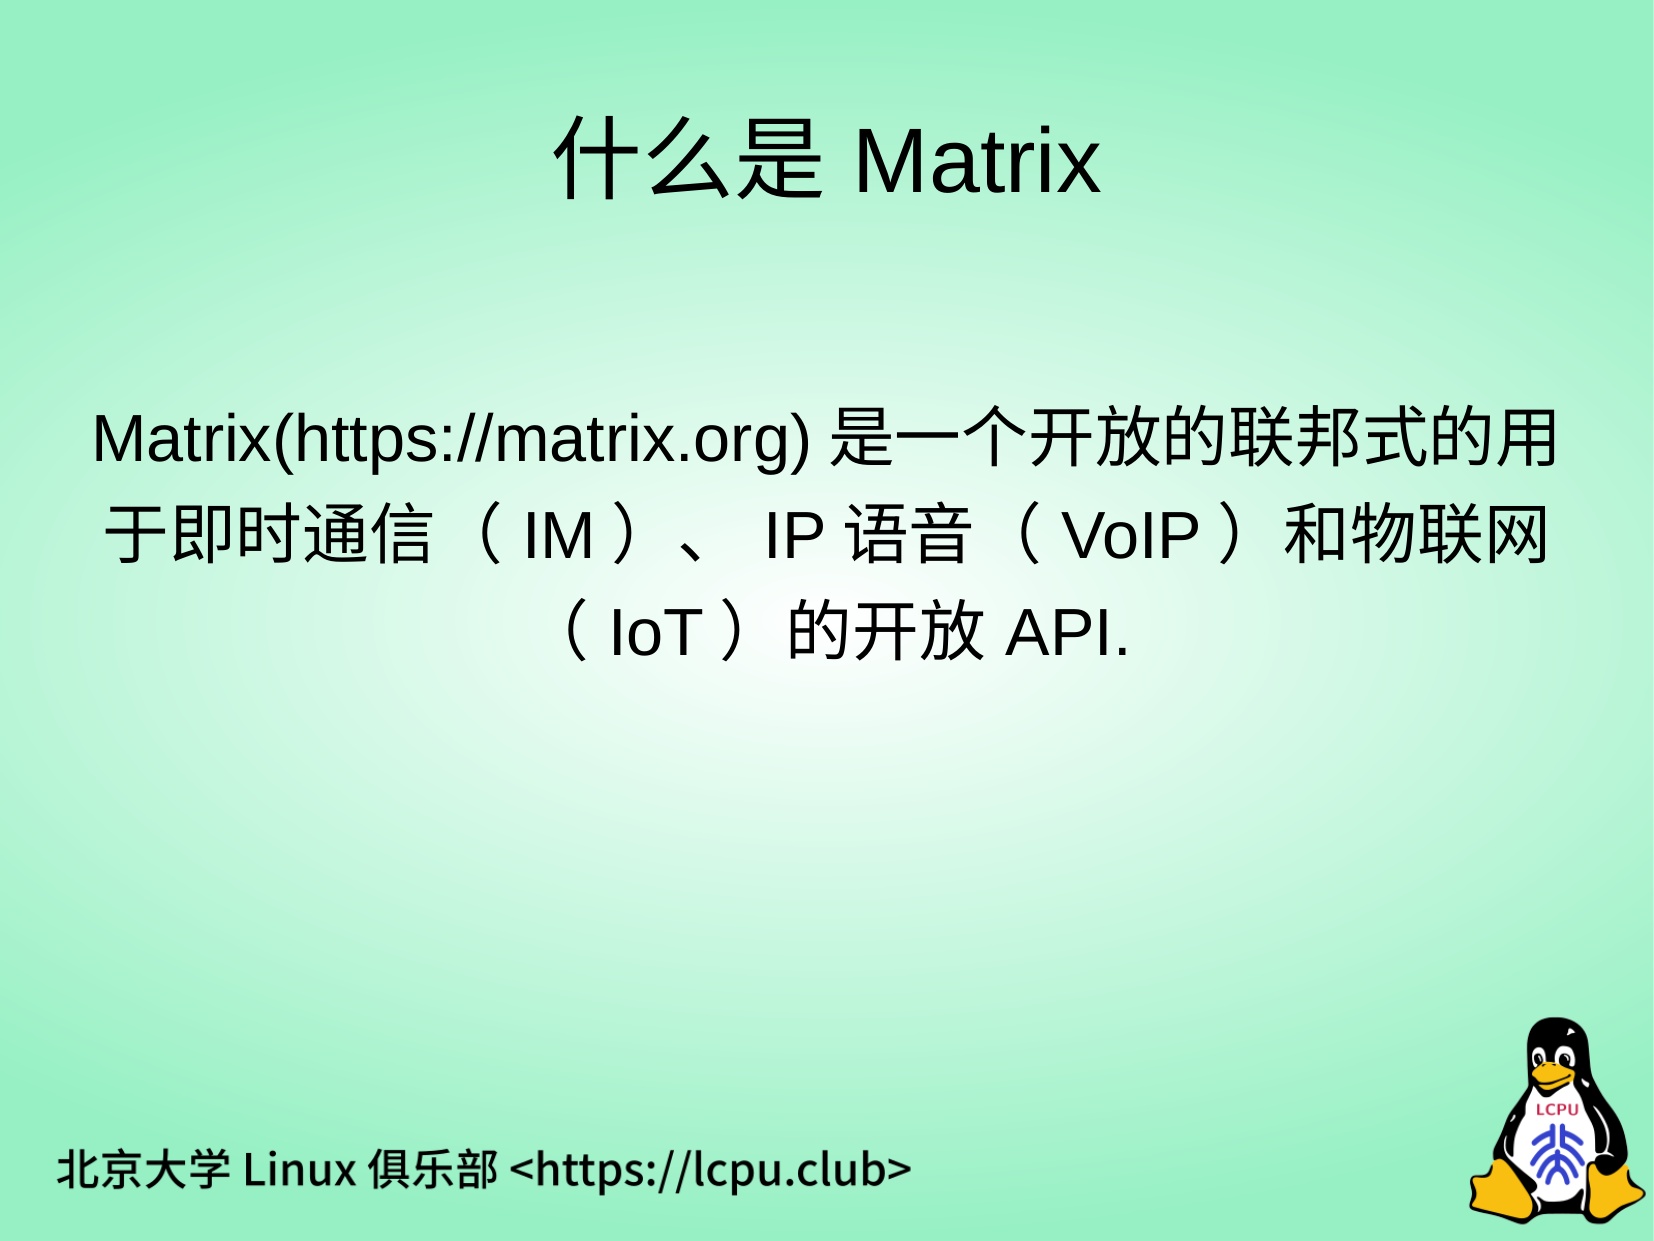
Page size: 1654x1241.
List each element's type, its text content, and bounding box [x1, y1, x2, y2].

picture [0, 0, 1654, 1241]
subtitle Matrix(https://matrix.org)是一个开放的联邦式的用于即时通信（IM）、IP语音（VoIP）和物联网（IoT）的开放API. [82, 49, 1571, 1010]
